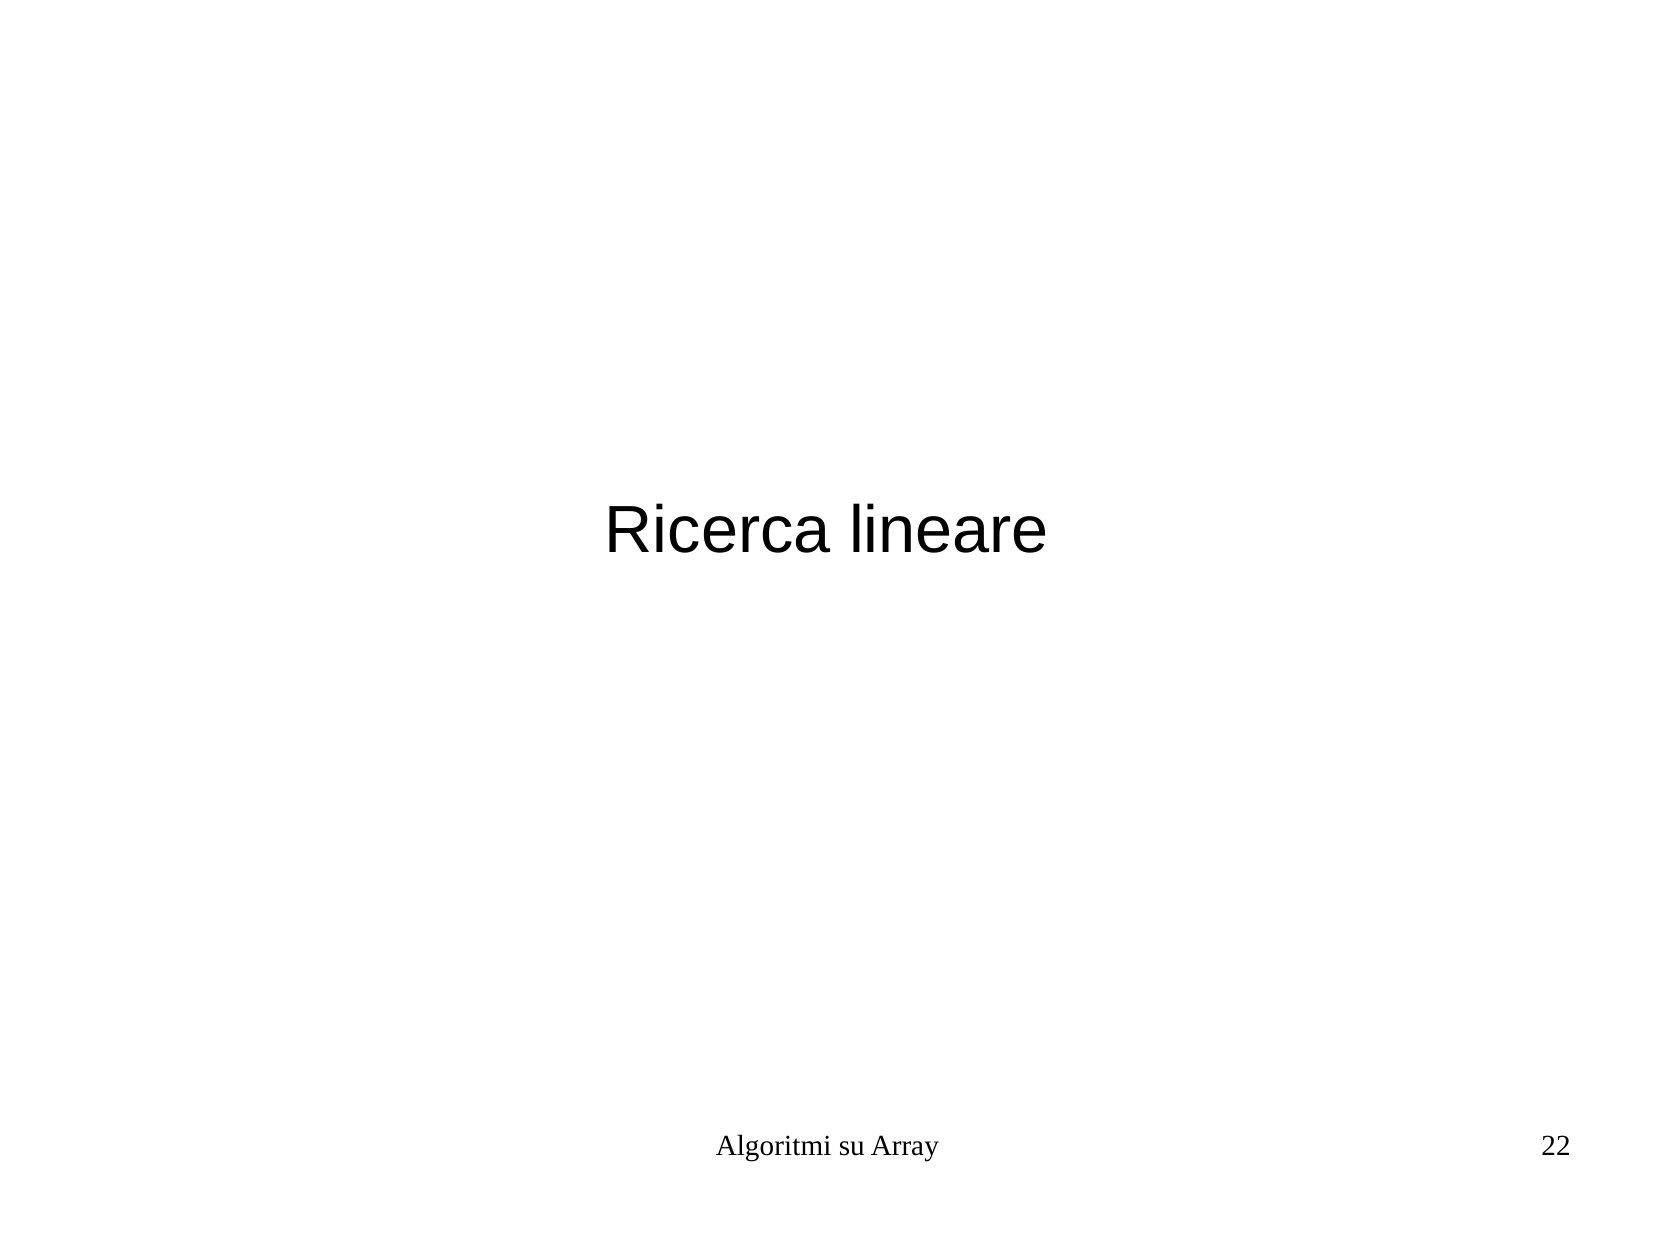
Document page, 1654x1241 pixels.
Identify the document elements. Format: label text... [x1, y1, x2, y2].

subtitle Ricerca lineare [82, 49, 1571, 1010]
